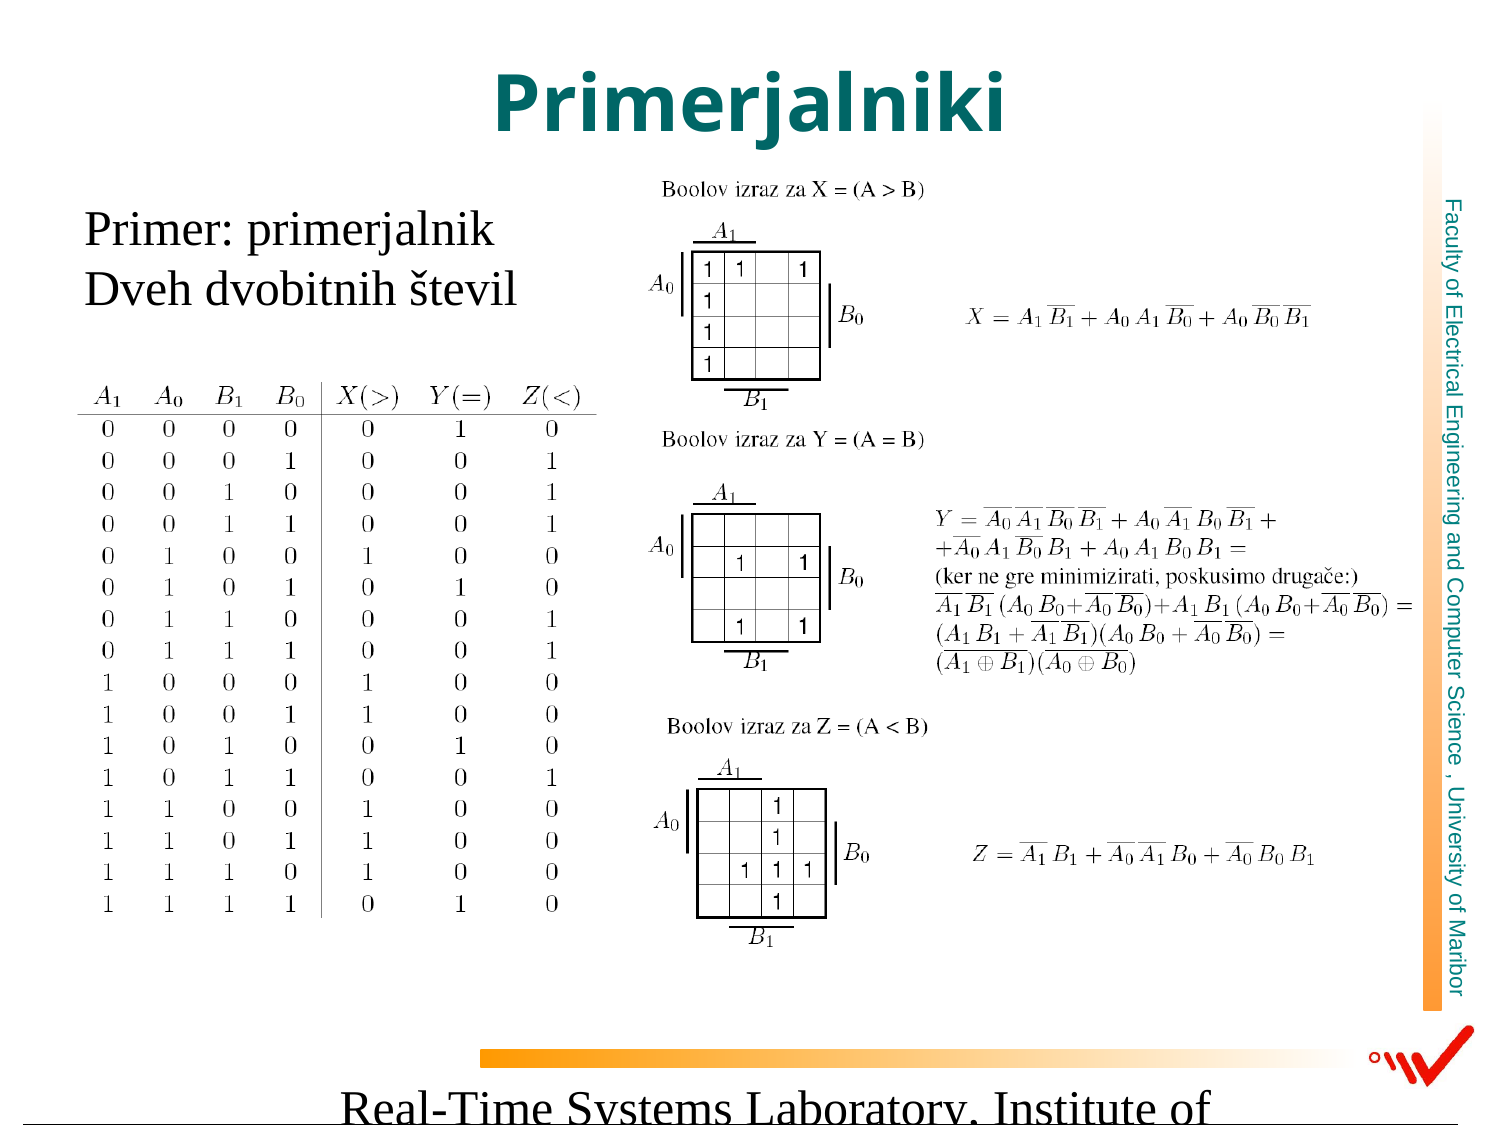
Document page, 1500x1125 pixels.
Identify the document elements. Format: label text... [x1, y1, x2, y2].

title Primerjalniki [75, 45, 1426, 233]
text_box Primer: primerjalnik Dveh dvobitnih števil [69, 187, 546, 323]
picture [70, 375, 597, 918]
picture [636, 175, 1418, 684]
picture [643, 705, 1324, 958]
